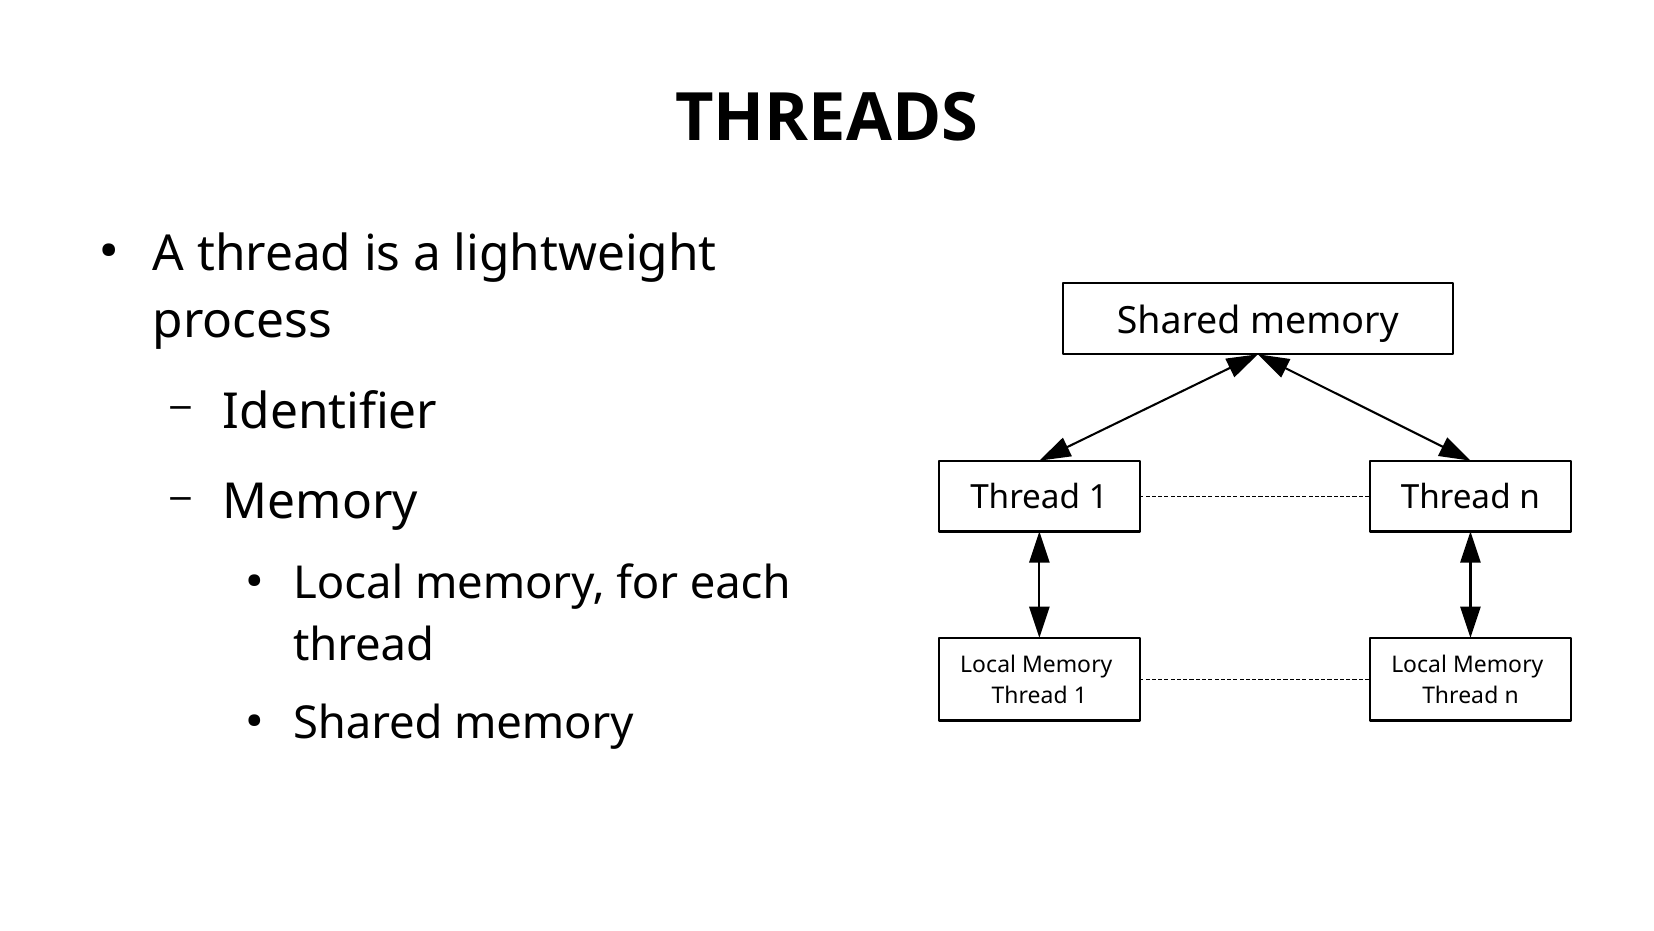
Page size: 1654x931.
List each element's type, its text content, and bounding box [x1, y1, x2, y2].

text_box Local Memory Thread 1 [938, 637, 1140, 721]
text_box Local Memory Thread n [1370, 637, 1571, 721]
text_box Thread n [1370, 460, 1571, 532]
title THREADS [82, 36, 1571, 193]
list A thread is a lightweight process Identifier Memory Local memory, for each thread Shared memory [82, 217, 809, 757]
text_box Shared memory [1062, 283, 1453, 355]
text_box Thread 1 [938, 460, 1140, 532]
